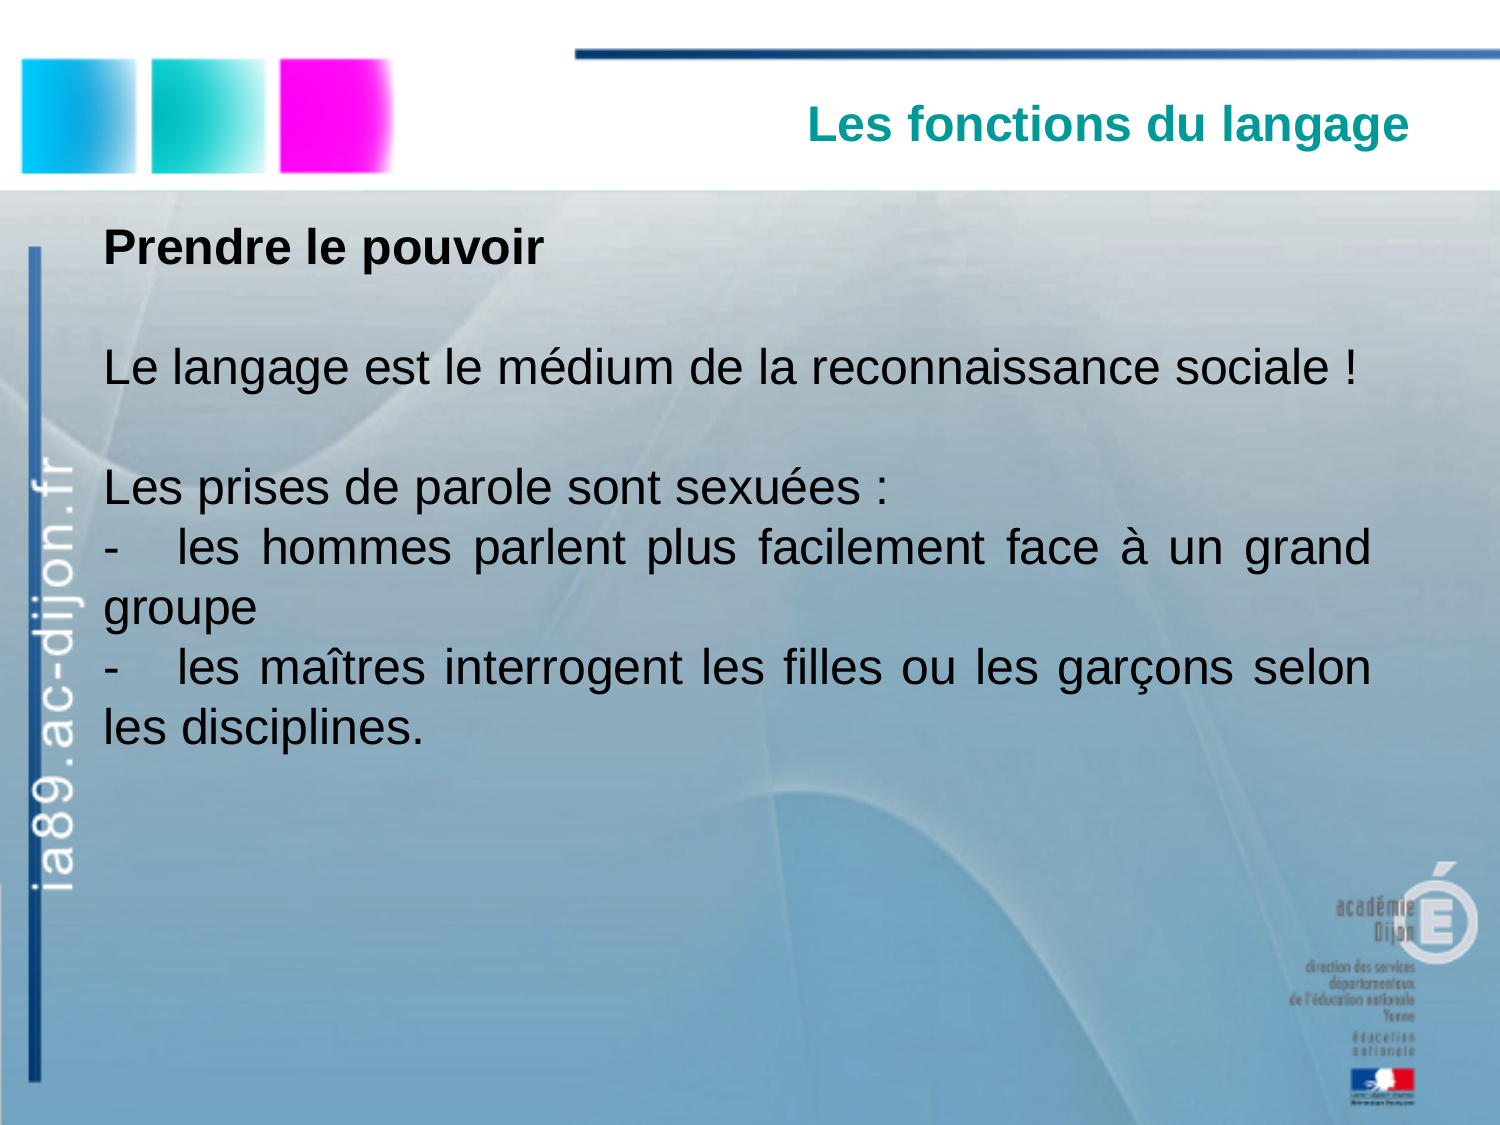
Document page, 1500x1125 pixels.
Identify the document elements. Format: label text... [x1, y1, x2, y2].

picture [0, 0, 1500, 1125]
title Les fonctions du langage [454, 42, 1426, 200]
text_box Prendre le pouvoir Le langage est le médium de la reconnaissance sociale ! Les prises de parole sont sexuées : - les hommes parlent plus facilement face à un grand groupe - les maîtres interrogent les filles ou les garçons selon les disciplines. [88, 206, 1388, 822]
